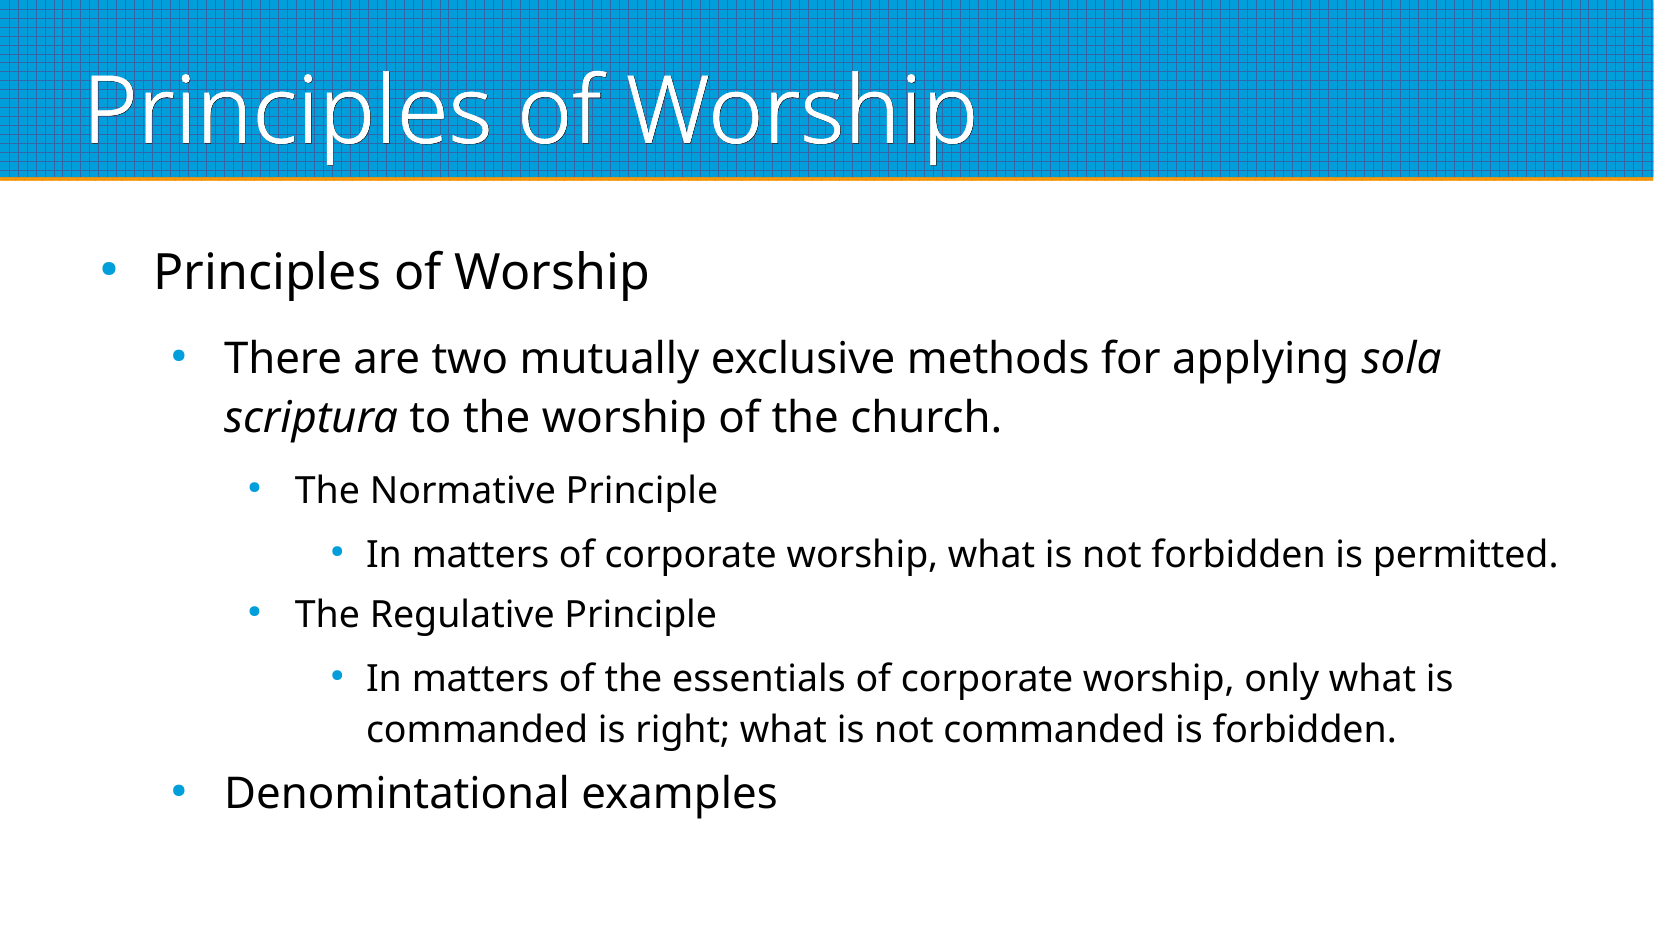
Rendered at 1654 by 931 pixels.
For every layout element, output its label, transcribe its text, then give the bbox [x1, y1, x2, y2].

list Principles of Worship There are two mutually exclusive methods for applying sola scriptura to the worship of the church. The Normative Principle In matters of corporate worship, what is not forbidden is permitted. The Regulative Principle In matters of the essentials of corporate worship, only what is commanded is right; what is not commanded is forbidden. Denomintational examples [82, 236, 1563, 863]
title Principles of Worship [82, 14, 1571, 171]
